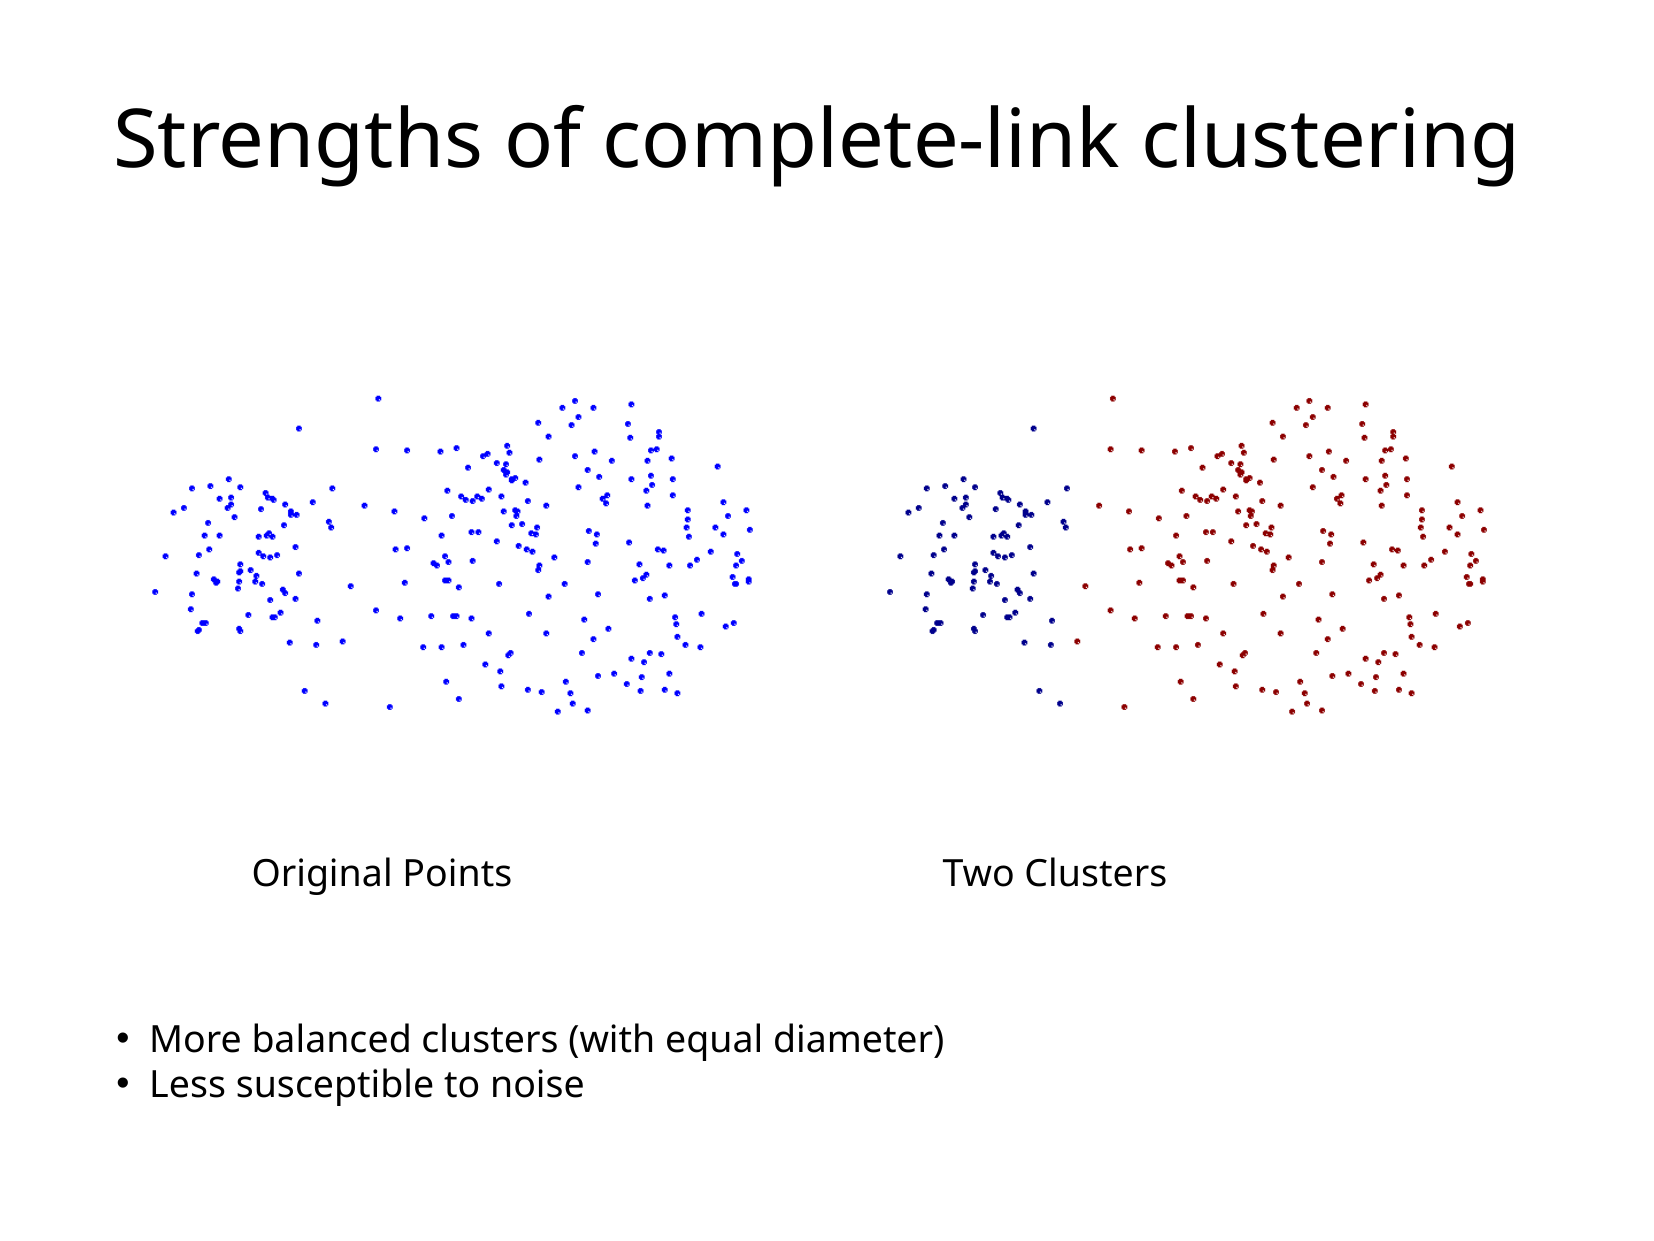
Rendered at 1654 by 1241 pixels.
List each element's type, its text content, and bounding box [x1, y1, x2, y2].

text_box Two Clusters [936, 843, 1463, 903]
text_box More balanced clusters (with equal diameter) Less susceptible to noise [110, 1008, 1257, 1117]
text_box Original Points [245, 843, 772, 903]
picture [50, 275, 1557, 786]
title Strengths of complete-link clustering [68, 27, 1567, 244]
